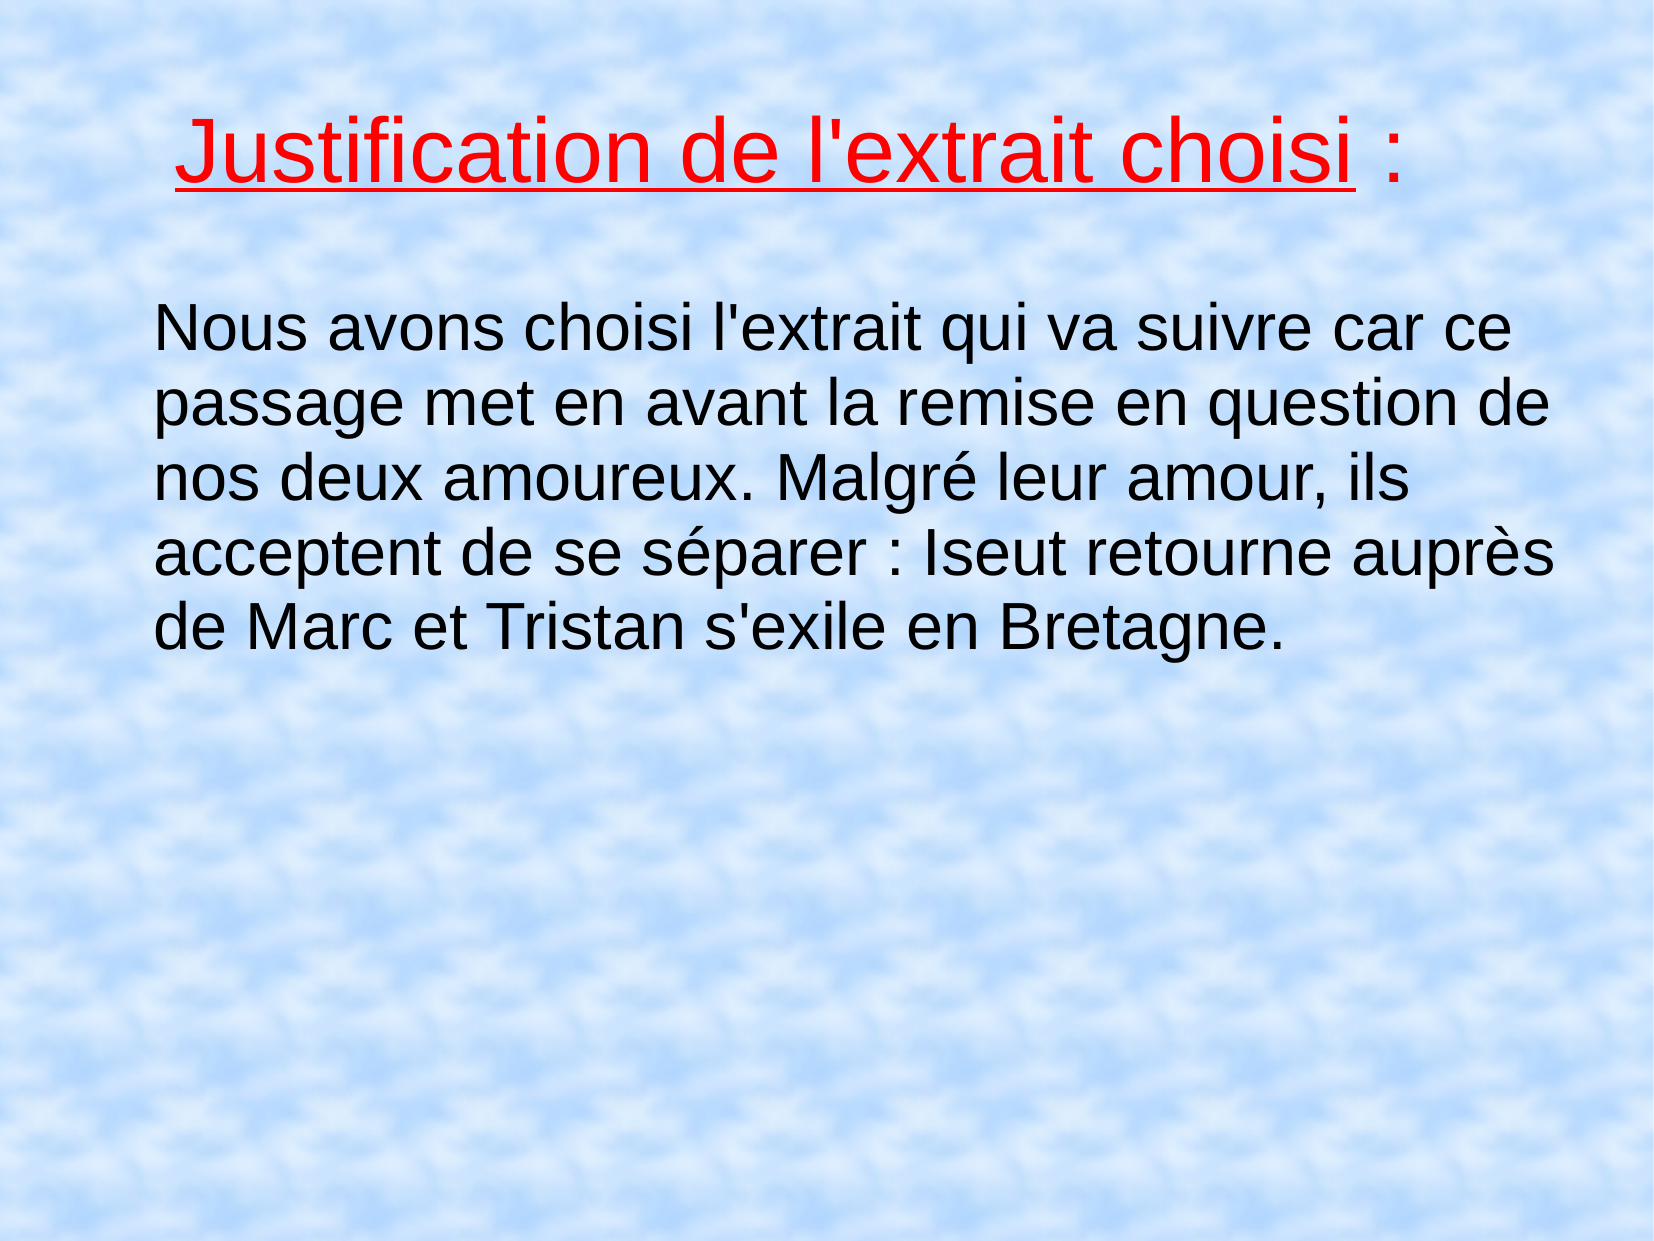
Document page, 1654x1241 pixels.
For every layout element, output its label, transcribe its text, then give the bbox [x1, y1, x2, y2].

title Justification de l'extrait choisi : [47, 47, 1536, 255]
list Nous avons choisi l'extrait qui va suivre car ce passage met en avant la remise en question de nos deux amoureux. Malgré leur amour, ils acceptent de se séparer : Iseut retourne auprès de Marc et Tristan s'exile en Bretagne. [82, 290, 1571, 1109]
picture [0, 0, 1654, 1241]
